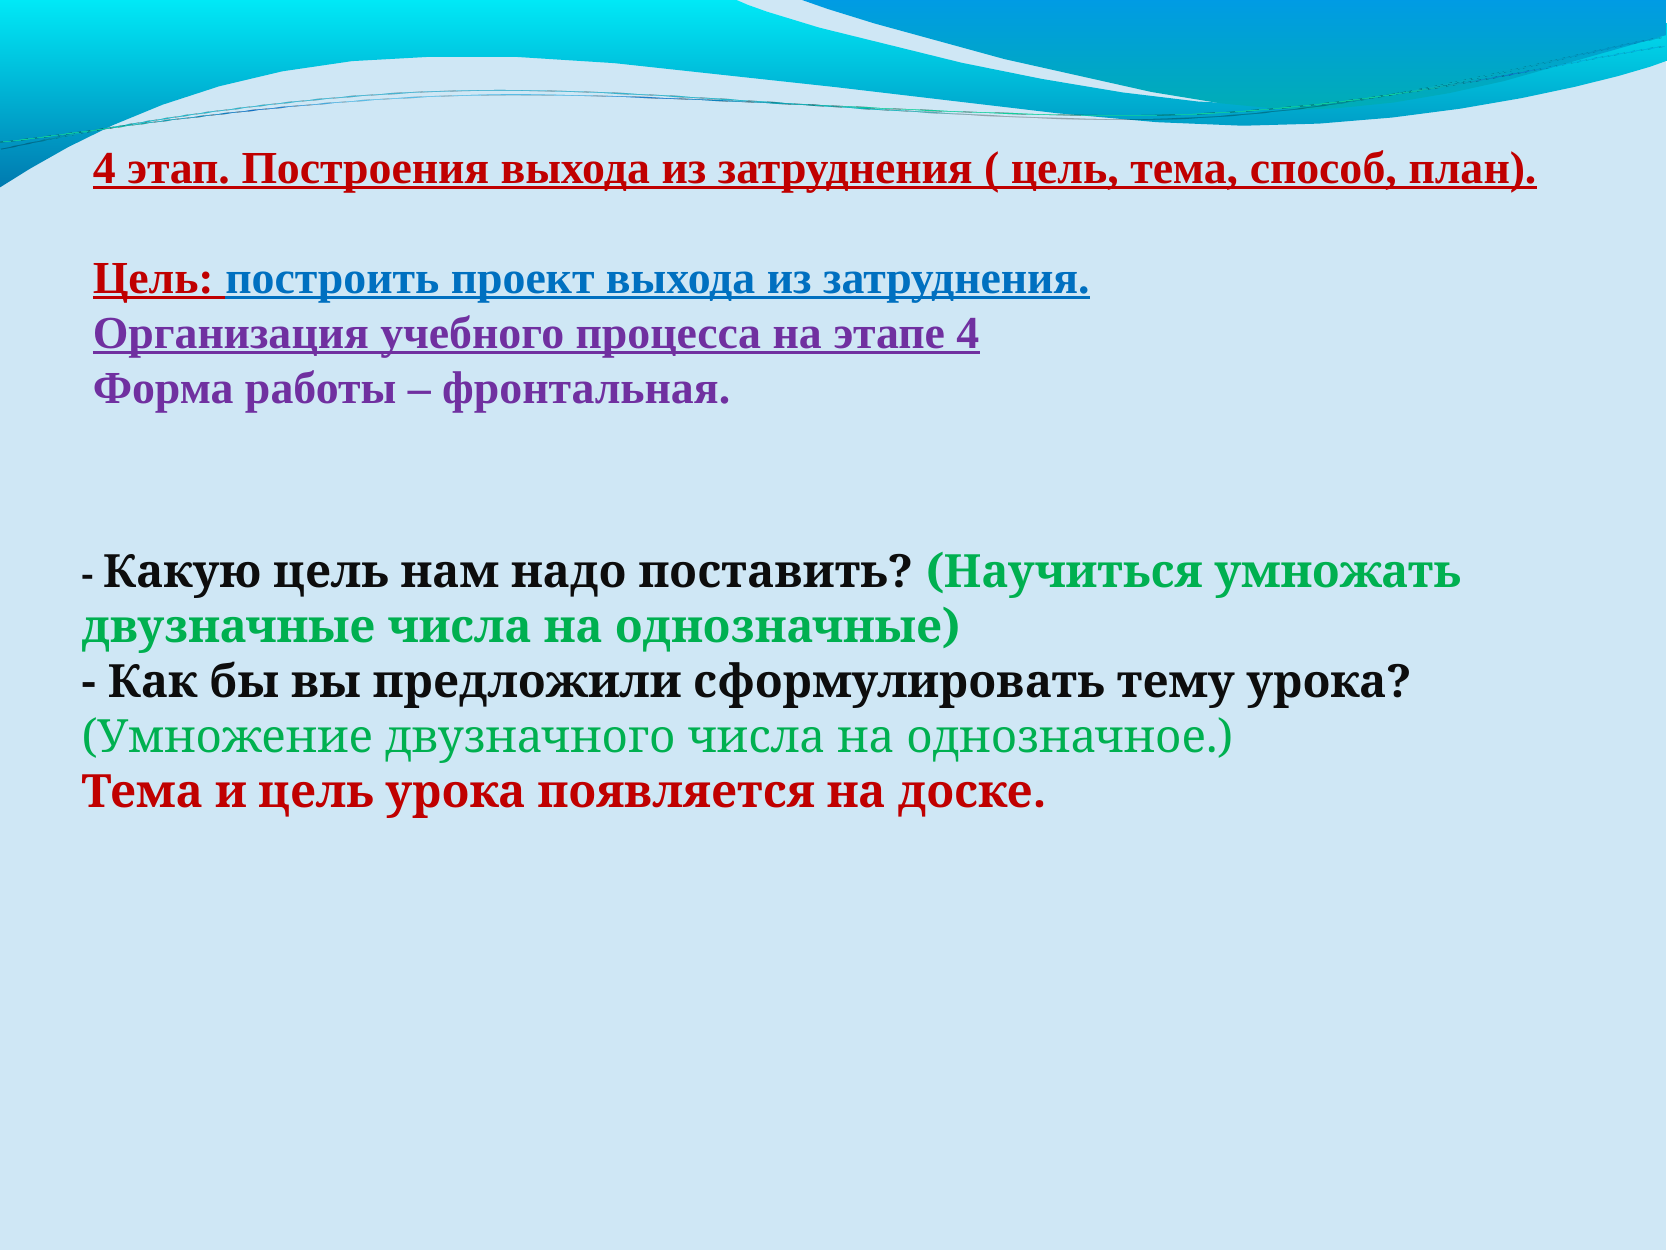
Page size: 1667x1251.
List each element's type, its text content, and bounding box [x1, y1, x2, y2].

picture [0, 36, 1665, 150]
title 4 этап. Построения выхода из затруднения ( цель, тема, способ, план). Цель: построить проект выхода из затруднения. Организация учебного процесса на этапе 4 Форма работы – фронтальная. [78, 130, 1603, 525]
picture [66, 144, 78, 150]
text_box - Какую цель нам надо поставить? (Научиться умножать двузначные числа на однозначные) - Как бы вы предложили сформулировать тему урока? (Умножение двузначного числа на однозначное.) Тема и цель урока появляется на доске. [65, 533, 1614, 826]
